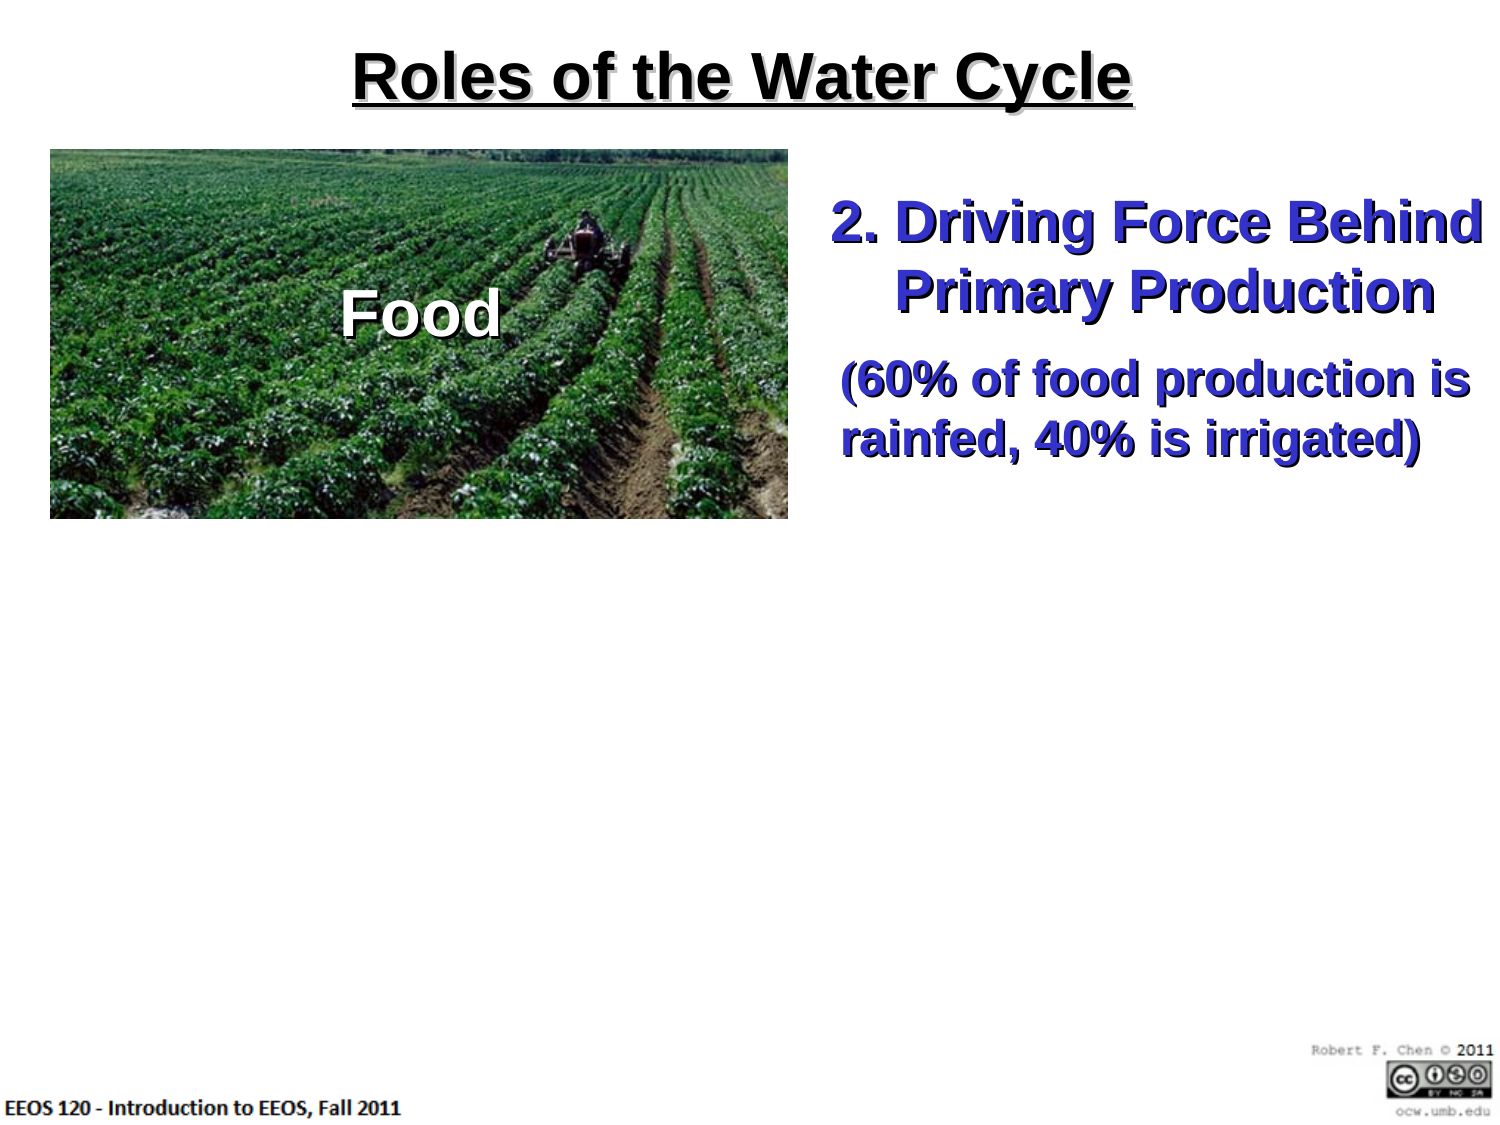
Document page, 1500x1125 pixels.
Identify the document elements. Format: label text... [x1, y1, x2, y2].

picture [1304, 1037, 1500, 1125]
text_box (60% of food production is rainfed, 40% is irrigated) [825, 337, 1500, 473]
text_box Food [325, 262, 518, 358]
text_box Roles of the Water Cycle [337, 24, 1149, 121]
text_box 2. Driving Force Behind Primary Production [815, 174, 1500, 331]
picture [50, 149, 788, 519]
picture [0, 1090, 406, 1125]
